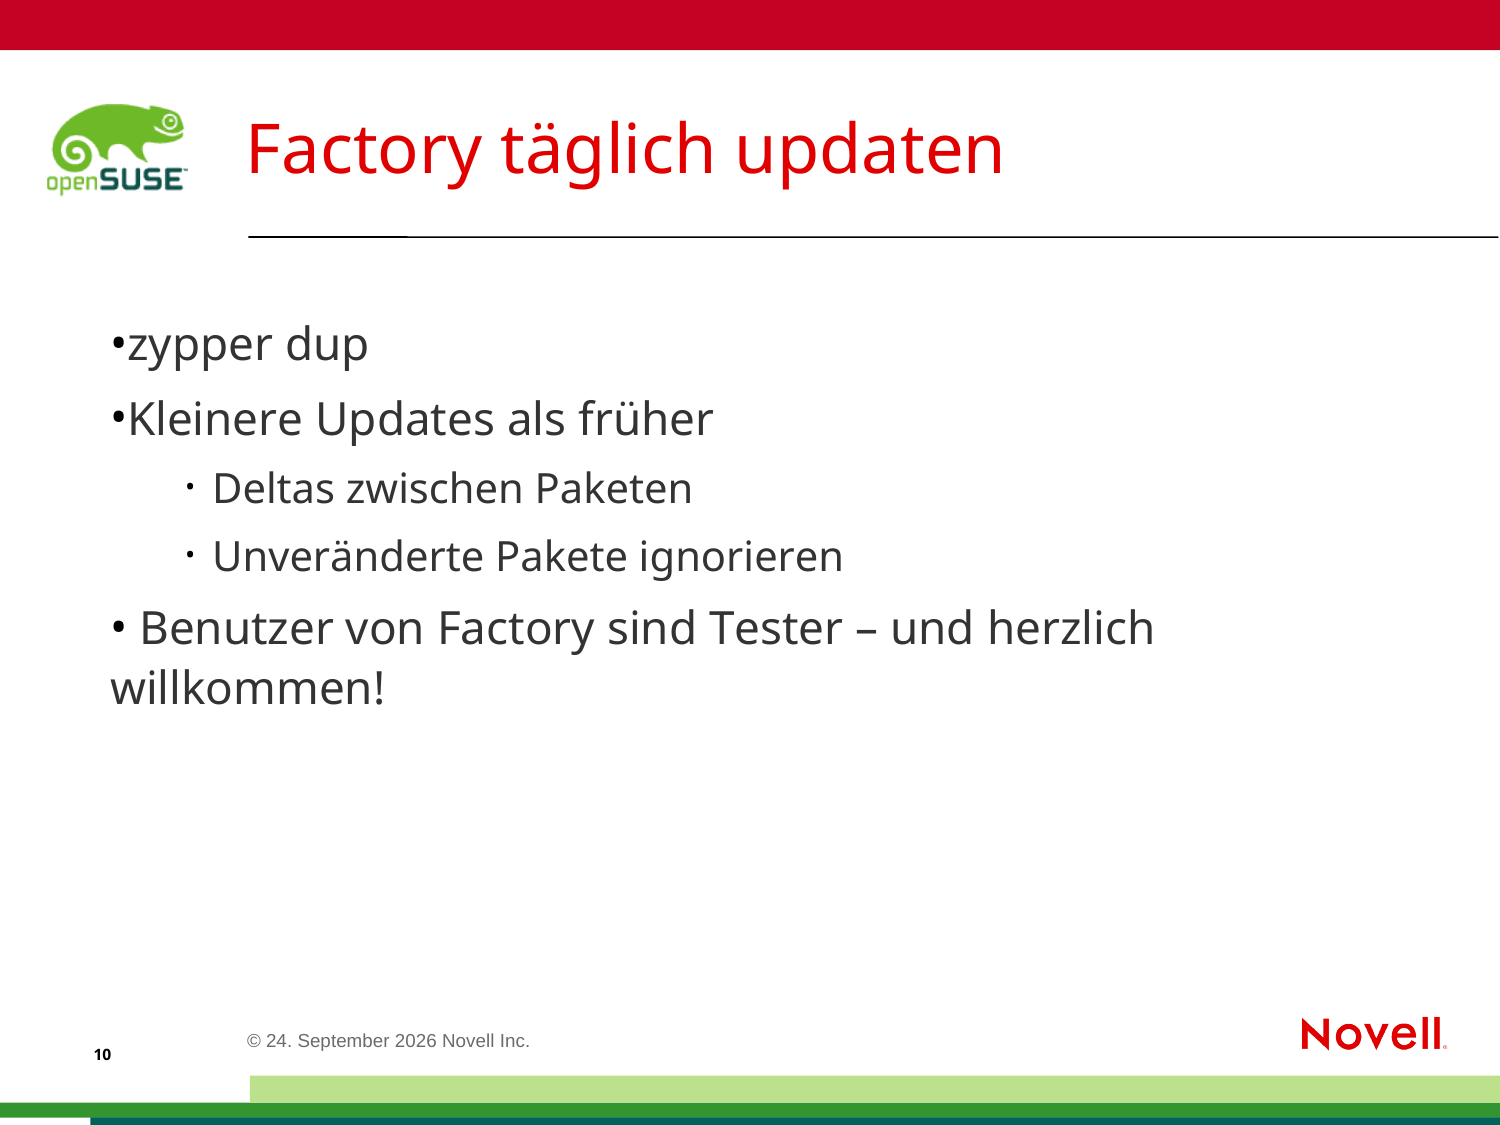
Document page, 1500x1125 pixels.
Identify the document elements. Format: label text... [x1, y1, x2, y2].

picture [1295, 1011, 1453, 1056]
title Factory täglich updaten [245, 68, 1408, 231]
picture [47, 104, 188, 197]
list zypper dup Kleinere Updates als früher Deltas zwischen Paketen Unveränderte Pakete ignorieren Benutzer von Factory sind Tester – und herzlich willkommen! [110, 312, 1391, 1022]
